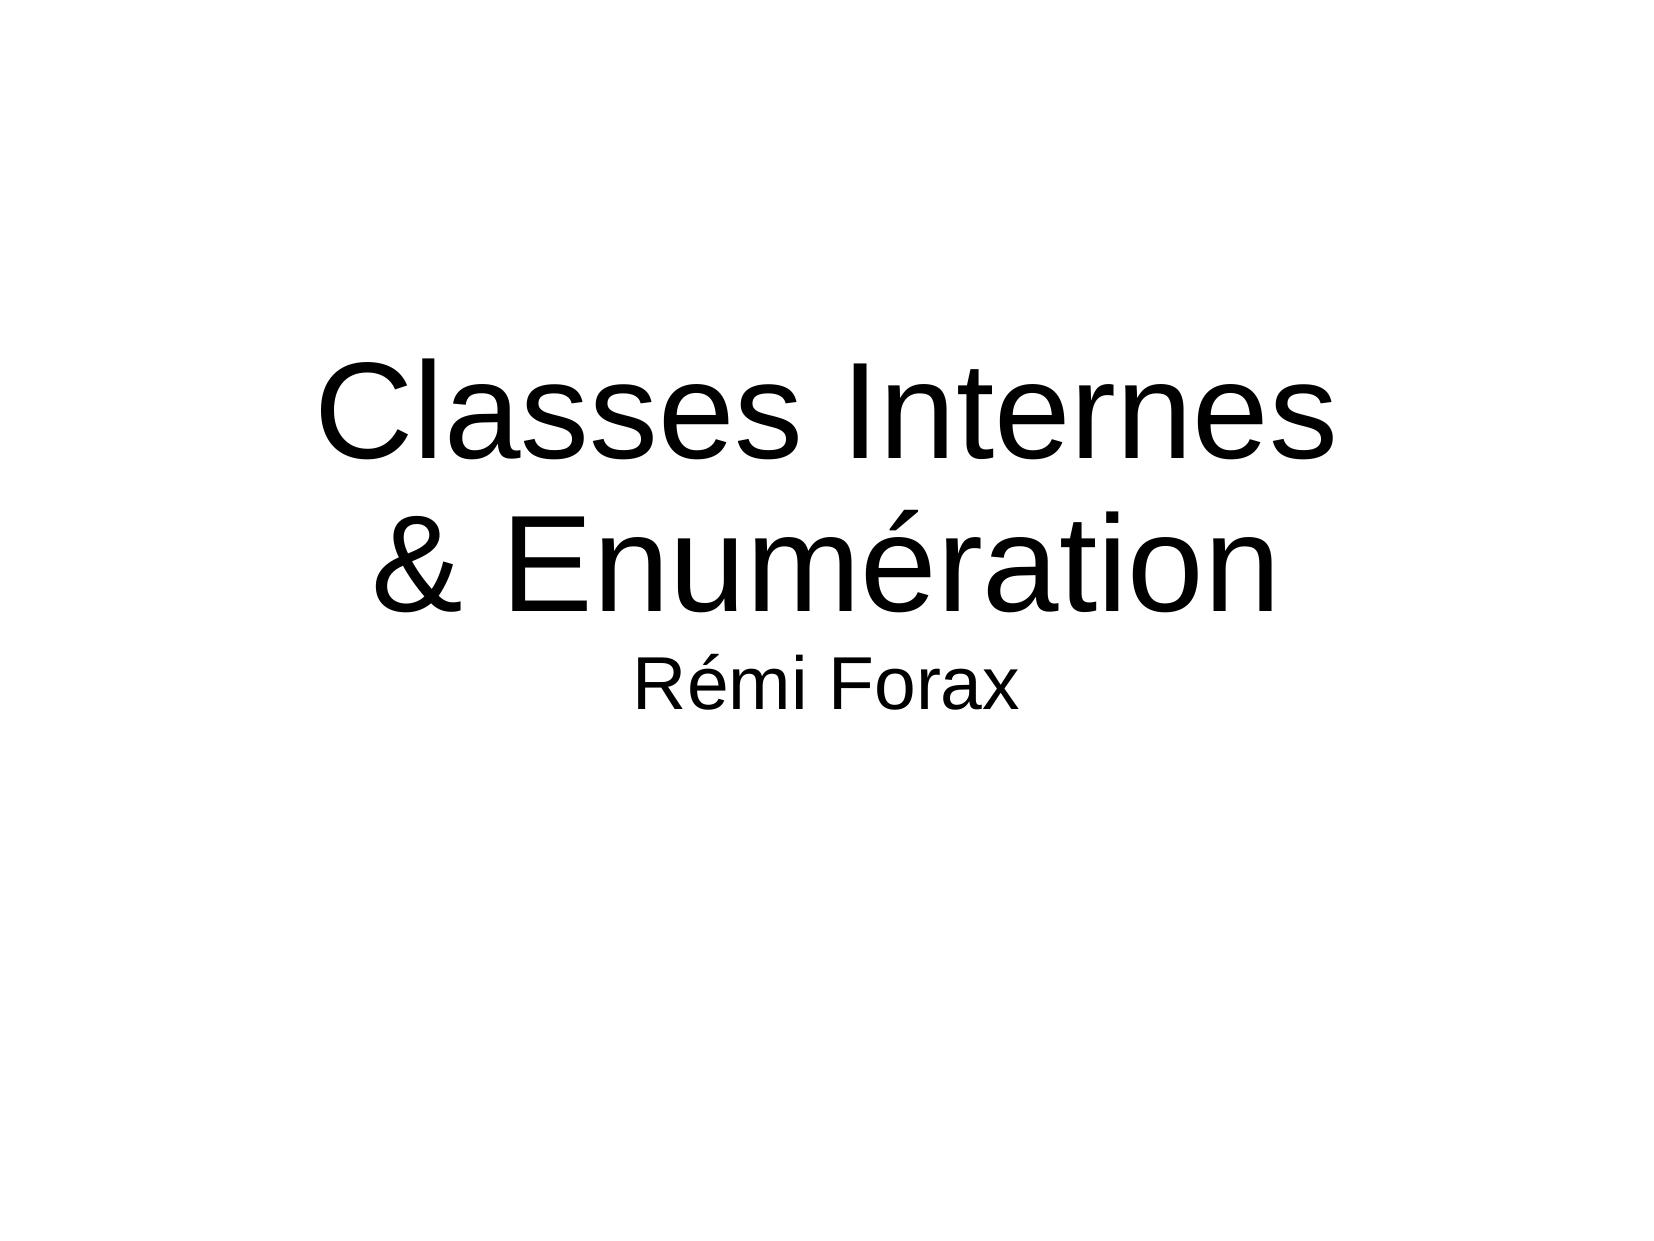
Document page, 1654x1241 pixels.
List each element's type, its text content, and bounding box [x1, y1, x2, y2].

subtitle Classes Internes & Enumération Rémi Forax [82, 49, 1571, 1010]
